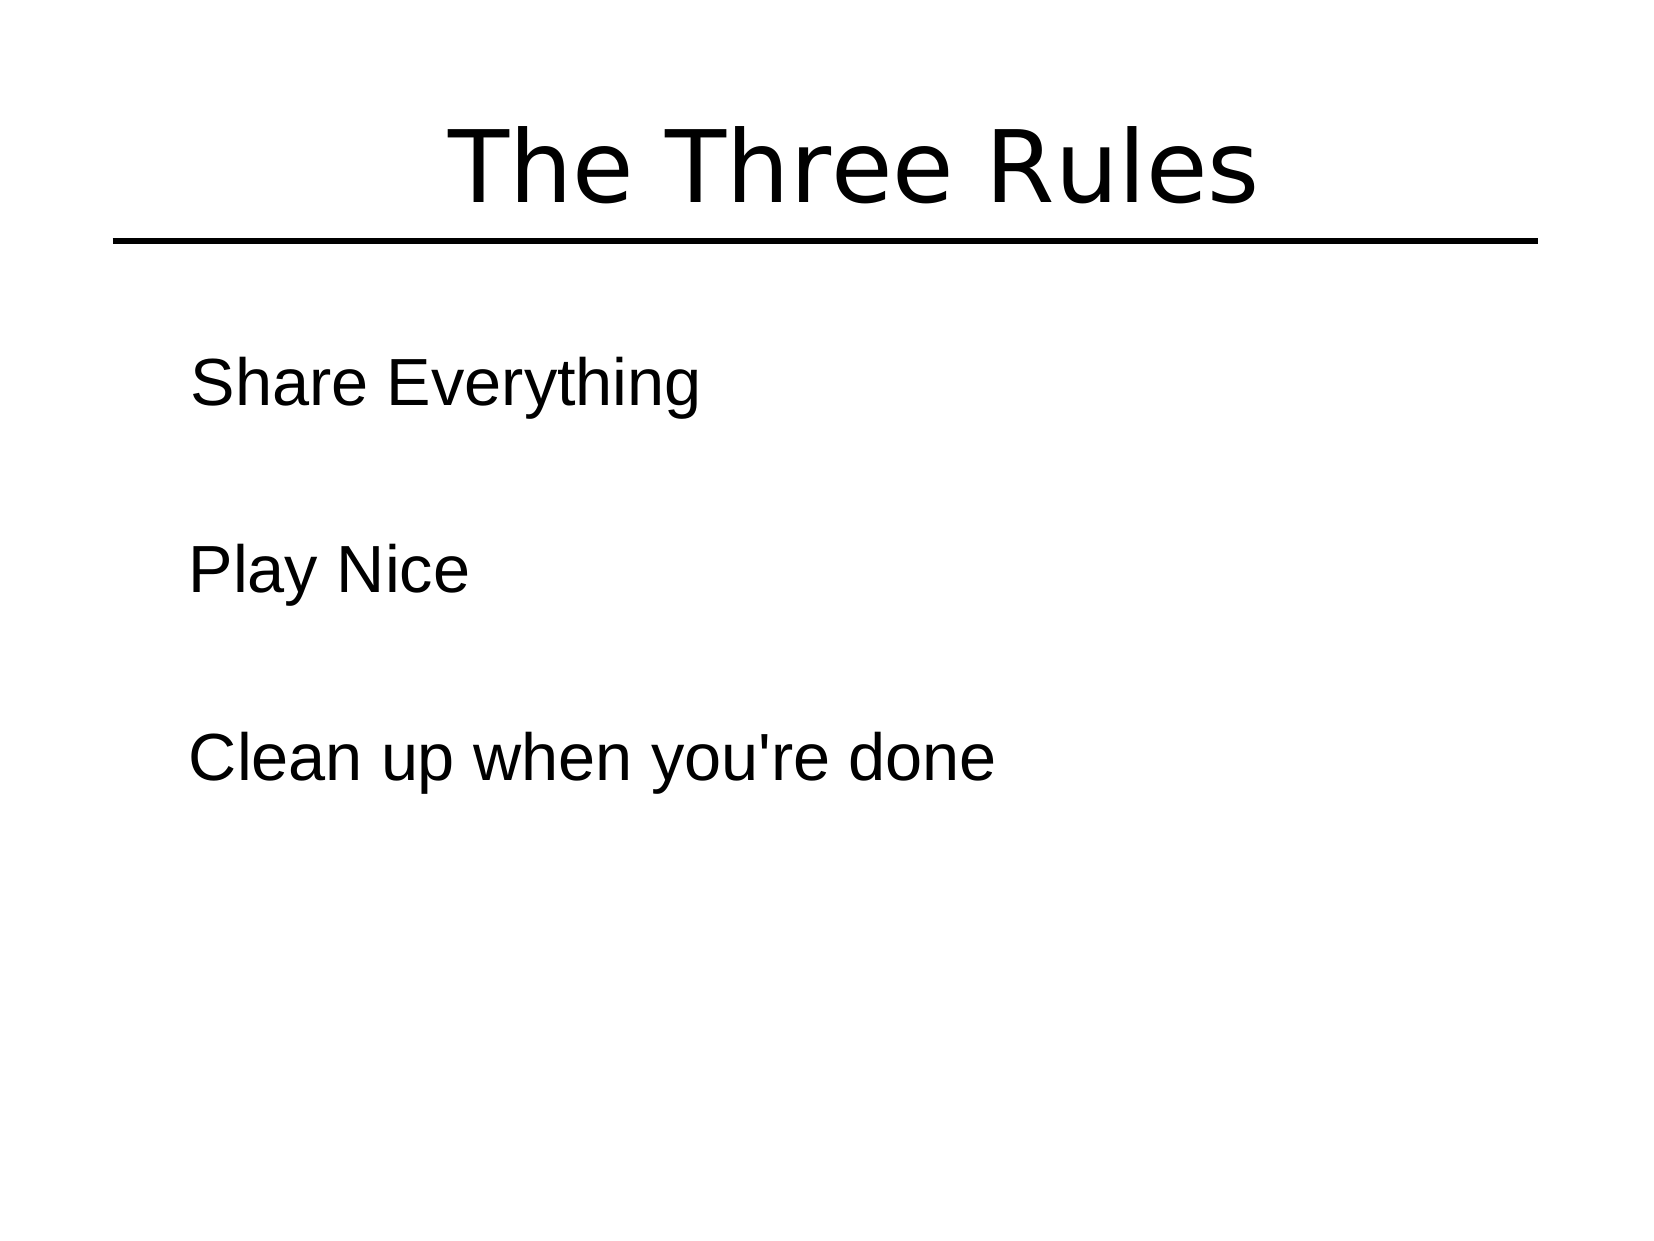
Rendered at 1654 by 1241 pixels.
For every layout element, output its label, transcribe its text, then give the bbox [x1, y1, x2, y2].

text_box Share Everything [176, 337, 737, 428]
text_box Clean up when you're done [173, 712, 1034, 803]
text_box The Three Rules [433, 102, 1308, 234]
text_box Play Nice [173, 525, 505, 615]
